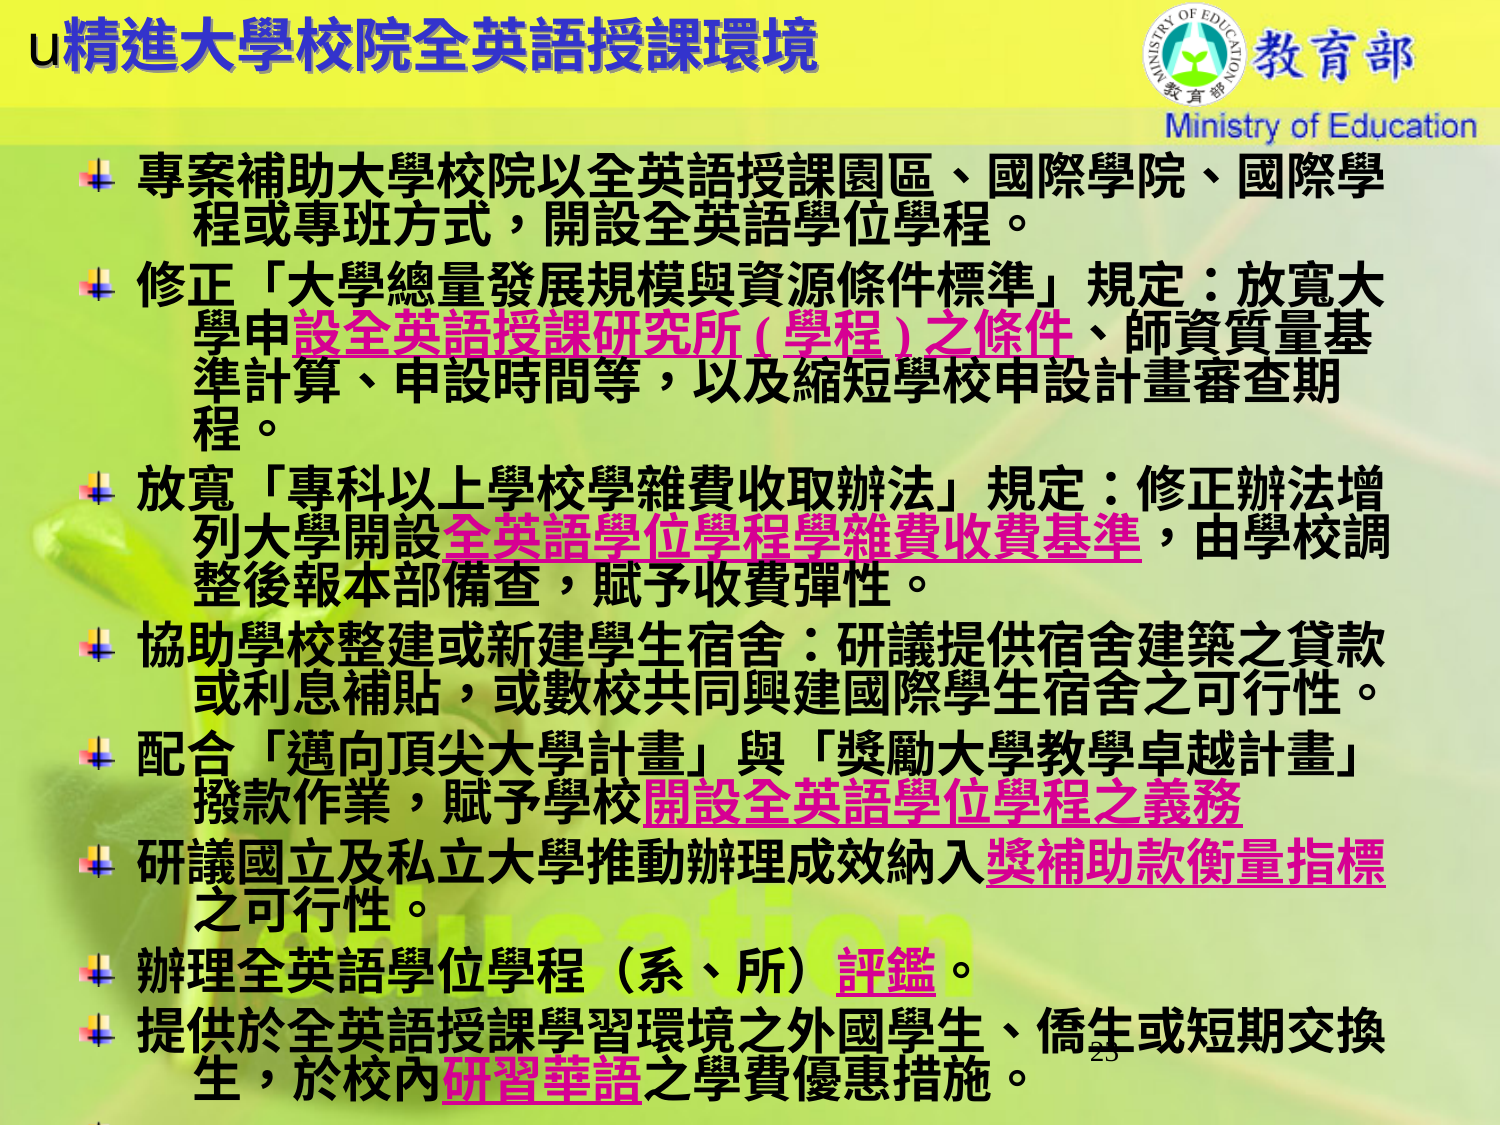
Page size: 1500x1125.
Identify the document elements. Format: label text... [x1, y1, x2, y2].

text_box 精進大學校院全英語授課環境 [11, 0, 860, 85]
list 專案補助大學校院以全英語授課園區、國際學院、國際學程或專班方式，開設全英語學位學程。 修正「大學總量發展規模與資源條件標準」規定：放寬大學申設全英語授課研究所(學程)之條件、師資質量基準計算、申設時間等，以及縮短學校申設計畫審查期程。 放寬「專科以上學校學雜費收取辦法」規定：修正辦法增列大學開設全英語學位學程學雜費收費基準，由學校調整後報本部備查，賦予收費彈性。 協助學校整建或新建學生宿舍：研議提供宿舍建築之貸款或利息補貼，或數校共同興建國際學生宿舍之可行性。 配合「邁向頂尖大學計畫」與「獎勵大學教學卓越計畫」撥款作業，賦予學校開設全英語學位學程之義務 研議國立及私立大學推動辦理成效納入獎補助款衡量指標之可行性。 辦理全英語學位學程（系、所）評鑑。 提供於全英語授課學習環境之外國學生、僑生或短期交換生，於校內研習華語之學費優惠措施。 [64, 148, 1436, 1125]
